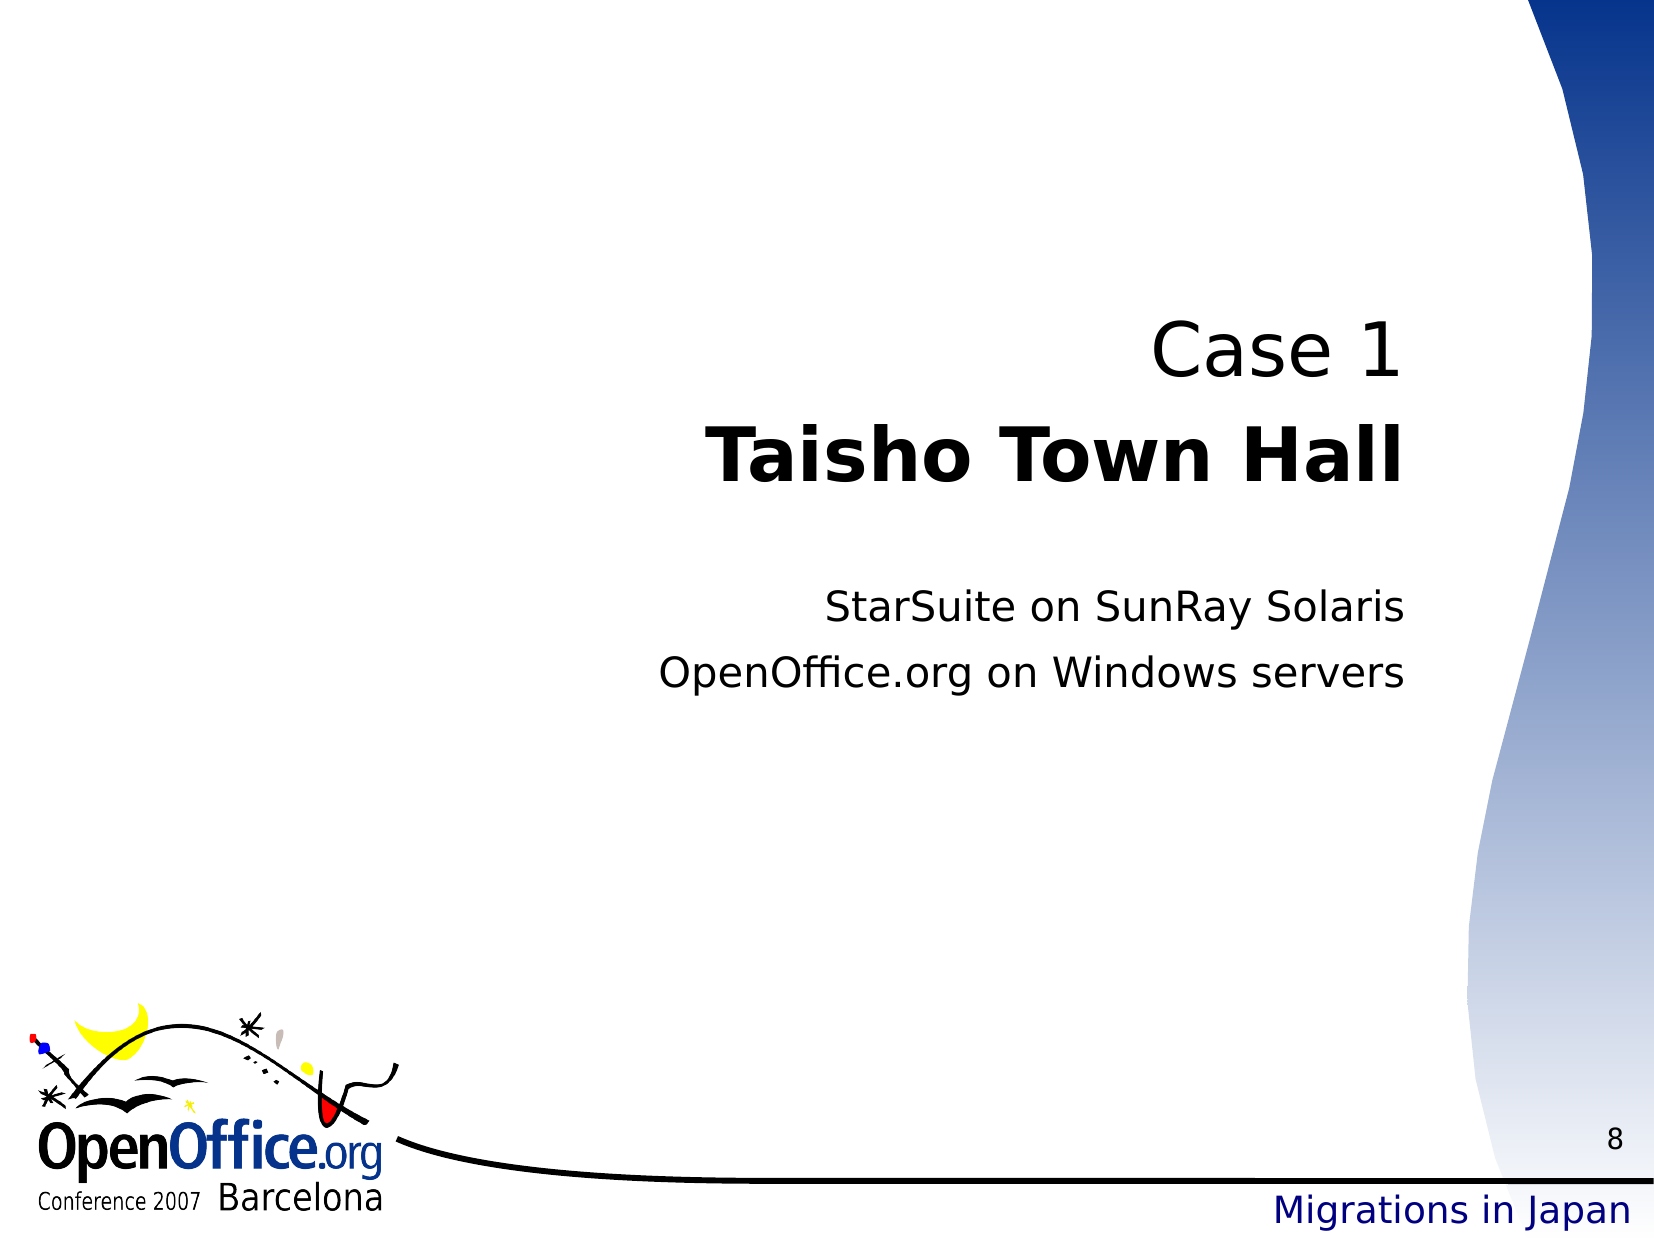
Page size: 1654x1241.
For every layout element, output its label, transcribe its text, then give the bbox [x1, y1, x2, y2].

picture [29, 1003, 399, 1211]
subtitle Case 1 Taisho Town Hall StarSuite on SunRay Solaris OpenOffice.org on Windows servers [0, 99, 1406, 905]
